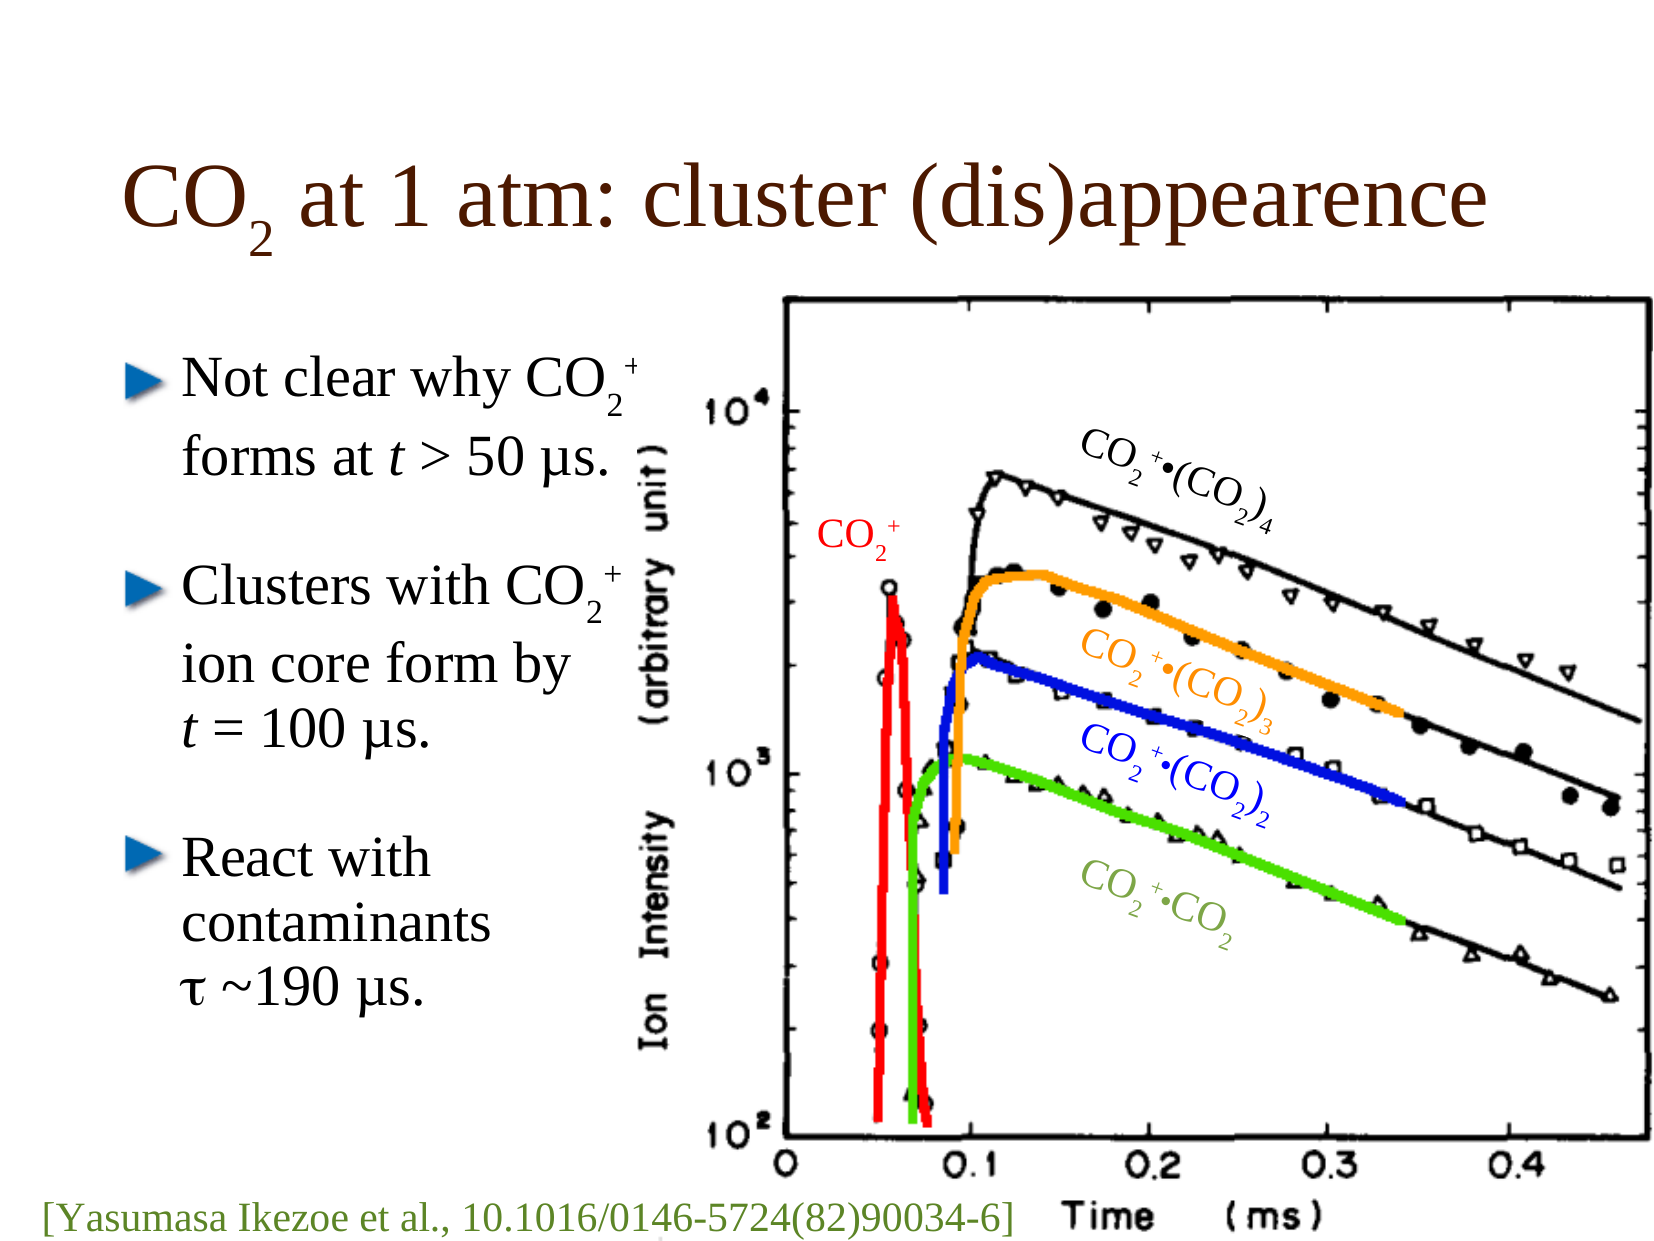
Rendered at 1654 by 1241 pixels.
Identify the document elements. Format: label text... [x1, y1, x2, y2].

text_box CO2+(CO2)2 [1070, 711, 1294, 842]
text_box CO2+(CO2)3 [1070, 616, 1294, 747]
title CO2 at 1 atm: cluster (dis)appearence [121, 102, 1534, 311]
text_box [Yasumasa Ikezoe et al., 10.1016/0146-5724(82)90034-6] [41, 1193, 1017, 1241]
text_box CO2+(CO2)4 [1070, 416, 1294, 546]
list Not clear why CO2+ forms at t > 50 µs. Clusters with CO2+ ion core form by t = 100 µs. React with contaminants τ ~190 µs. [121, 344, 637, 1077]
picture [637, 295, 1653, 1241]
text_box CO2+CO2 [1070, 847, 1294, 977]
text_box CO2+ [816, 510, 916, 571]
